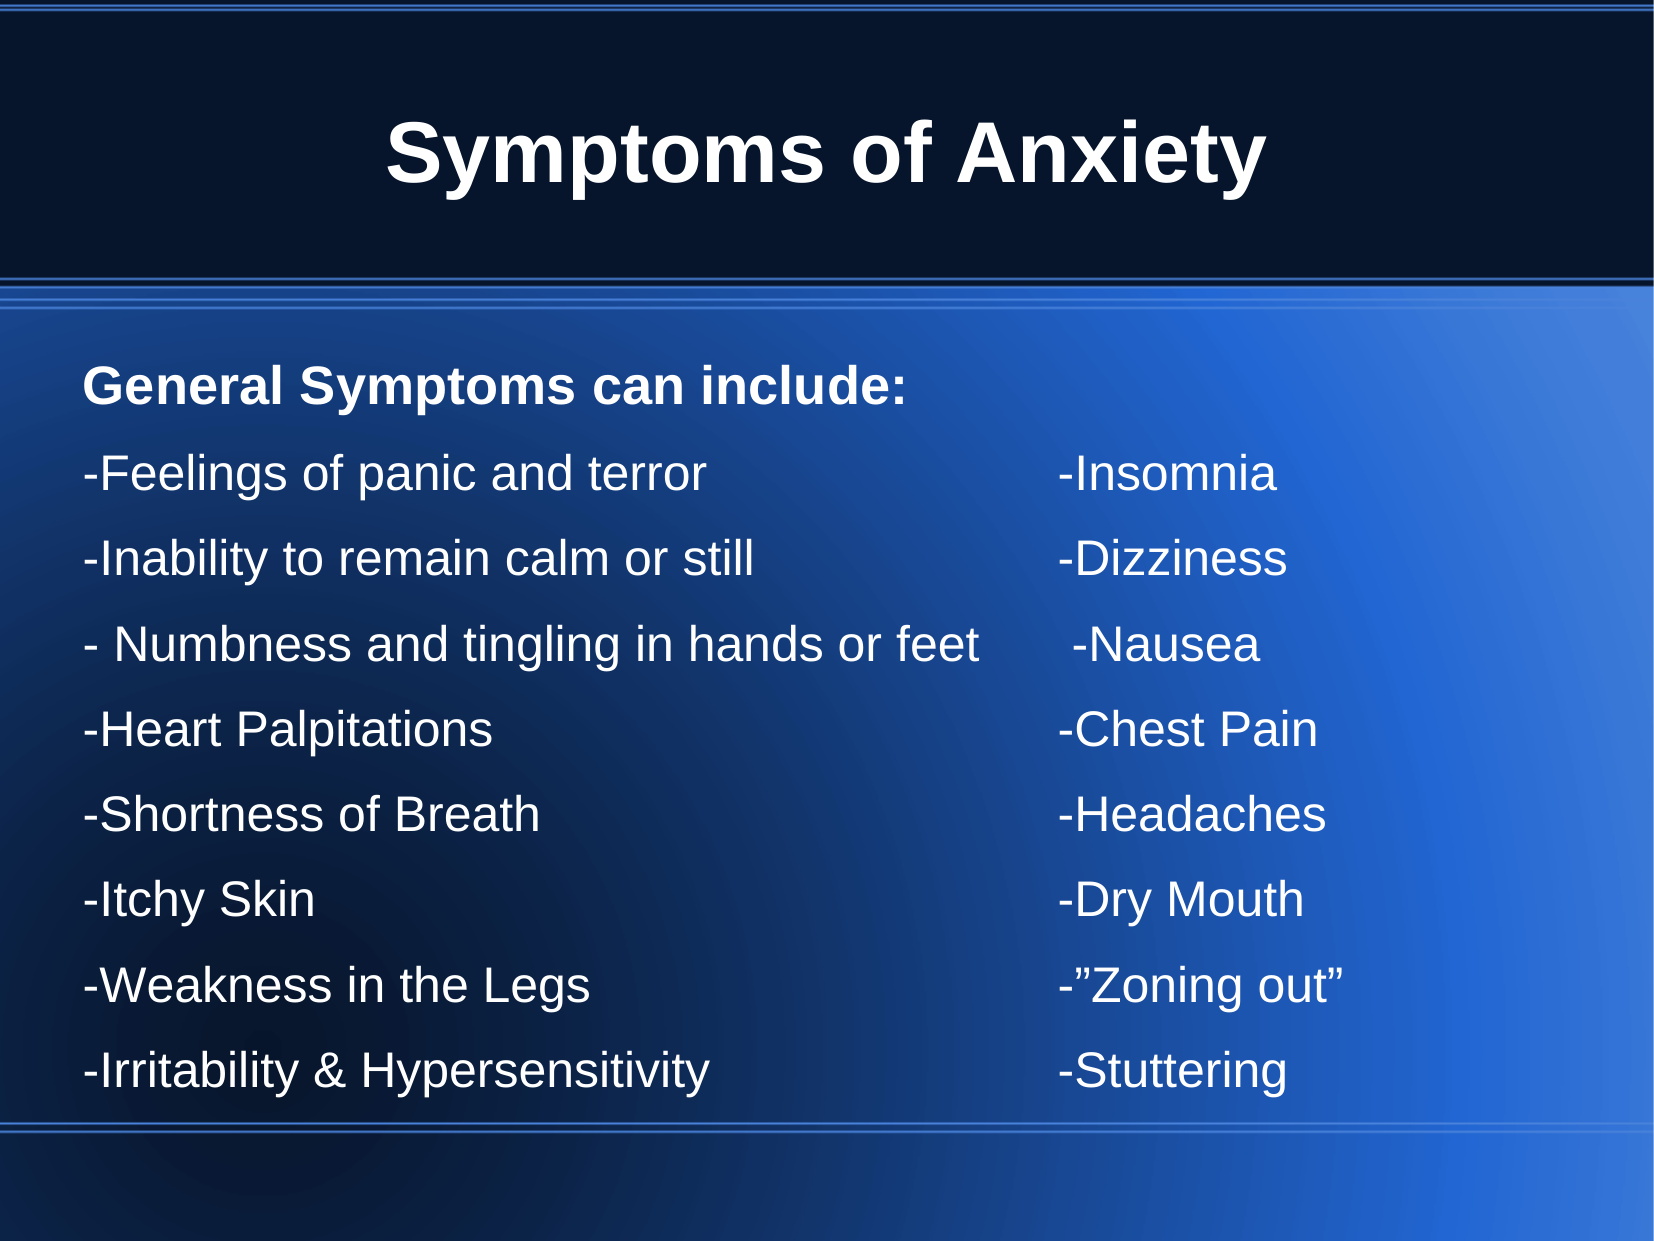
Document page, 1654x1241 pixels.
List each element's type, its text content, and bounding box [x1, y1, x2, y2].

title Symptoms of Anxiety [82, 49, 1571, 257]
picture [0, 0, 1654, 1241]
list General Symptoms can include: -Feelings of panic and terror -Insomnia -Inability to remain calm or still -Dizziness - Numbness and tingling in hands or feet -Nausea -Heart Palpitations -Chest Pain -Shortness of Breath -Headaches -Itchy Skin -Dry Mouth -Weakness in the Legs -”Zoning out” -Irritability & Hypersensitivity -Stuttering [82, 355, 1571, 1100]
